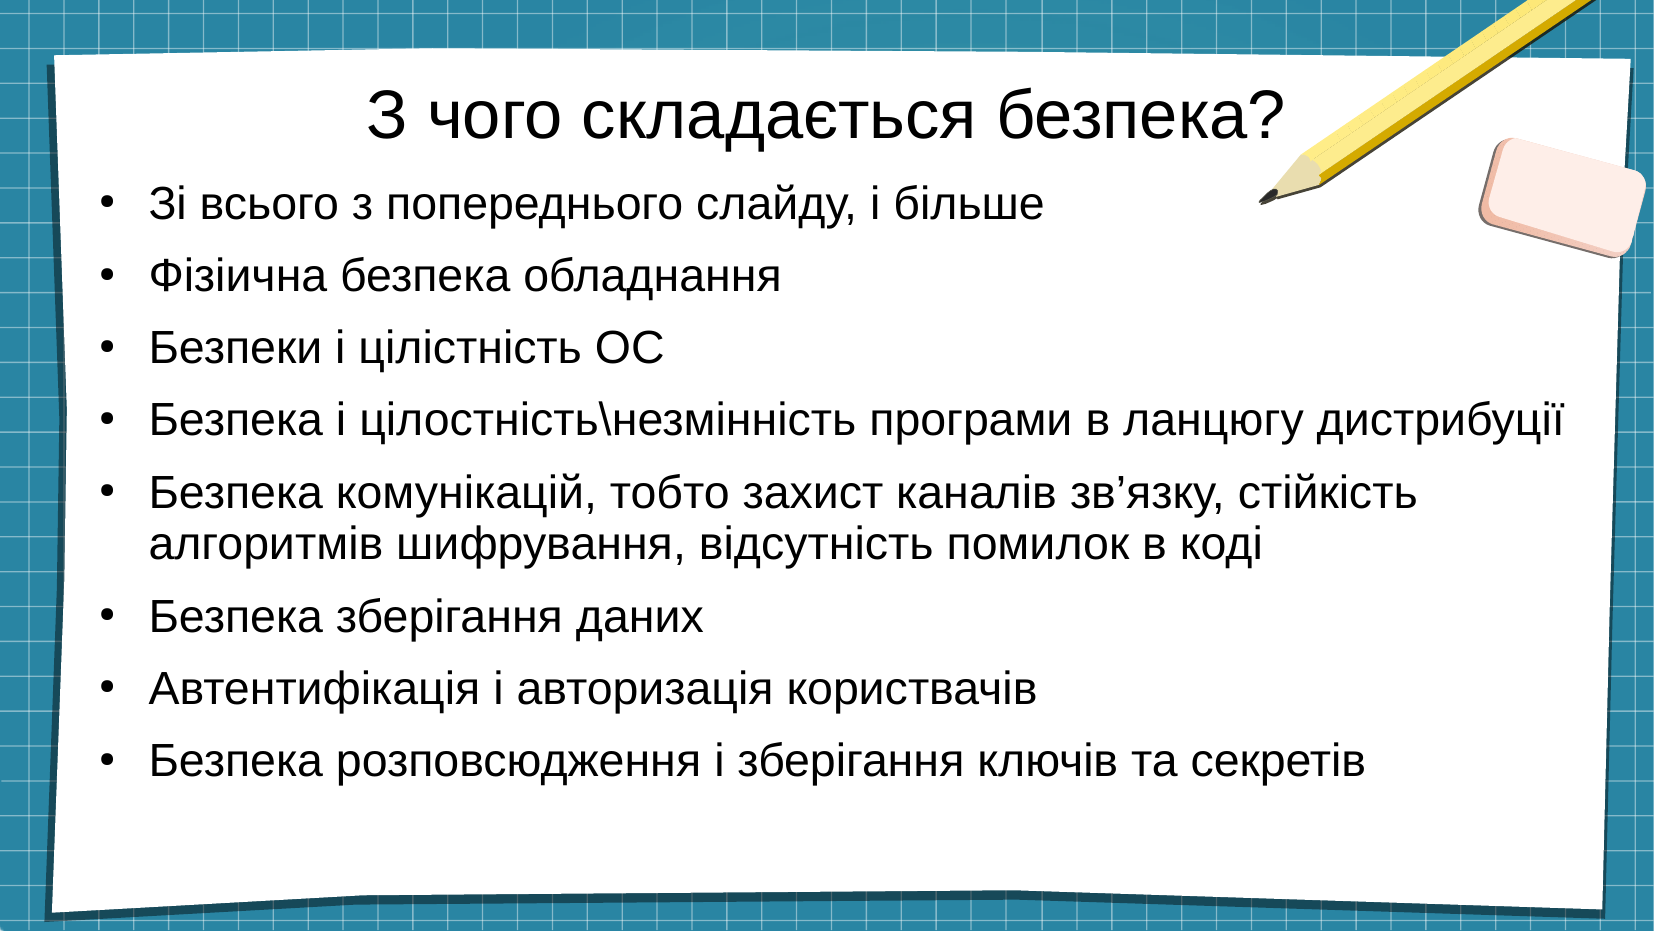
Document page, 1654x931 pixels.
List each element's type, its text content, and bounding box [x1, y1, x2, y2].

list Зі всього з попереднього слайду, і більше Фізіична безпека обладнання Безпеки і цілістність ОС Безпека і цілостність\незмінність програми в ланцюгу дистрибуції Безпека комунікацій, тобто захист каналів зв’язку, стійкість алгоритмів шифрування, відсутність помилок в коді Безпека зберігання даних Автентифікація і авторизація користвачів Безпека розповсюдження і зберігання ключів та секретів [82, 177, 1571, 827]
title З чого складається безпека? [82, 37, 1571, 177]
